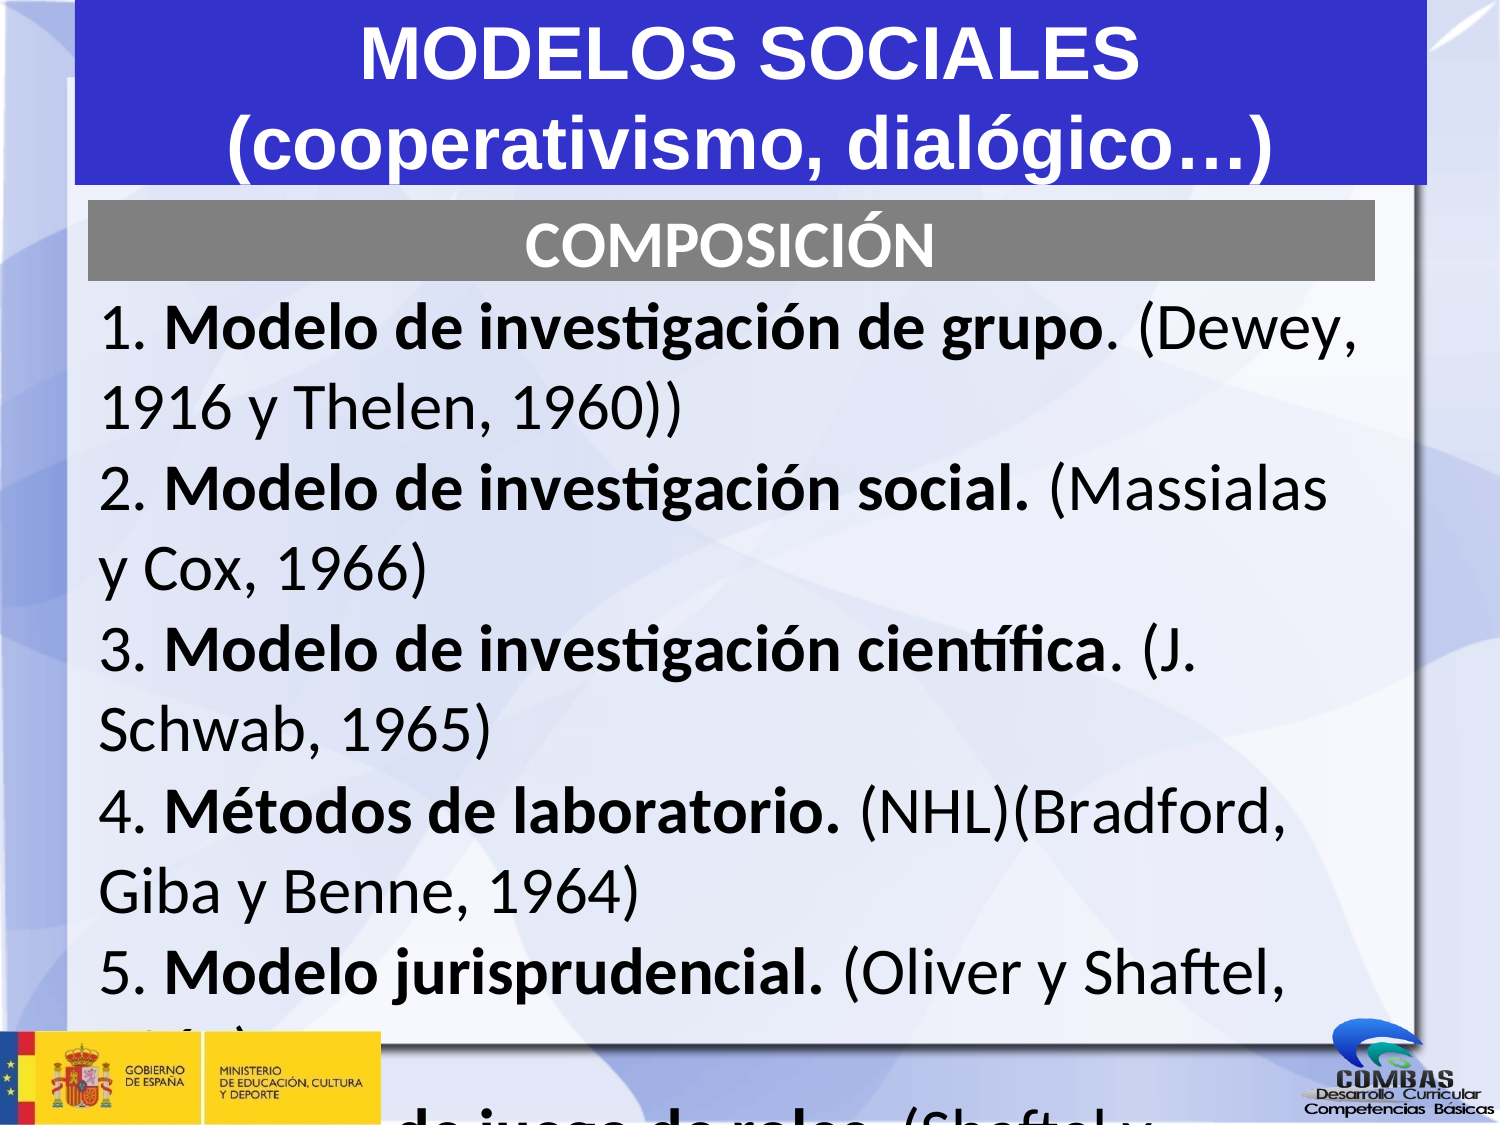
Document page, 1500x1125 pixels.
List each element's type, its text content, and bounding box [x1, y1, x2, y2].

table_cell 5. Modelo jurisprudencial. (Oliver y Shaftel, 1967) [88, 926, 1375, 1088]
table_cell 2. Modelo de investigación social. (Massialas y Cox, 1966) [88, 443, 1375, 604]
table_cell 3. Modelo de investigación científica. (J. Schwab, 1965) [88, 604, 1375, 765]
text_box MODELOS SOCIALES (cooperativismo, dialógico…) [74, 0, 1427, 185]
table_cell 6. Modelo de juego de roles. (Shaftel y Shaftel, 1967) [381, 1088, 1293, 1125]
table_cell 1. Modelo de investigación de grupo. (Dewey, 1916 y Thelen, 1960)) [88, 281, 1375, 443]
table_cell 4. Métodos de laboratorio. (NHL)(Bradford, Giba y Benne, 1964) [88, 765, 1375, 926]
picture [0, 0, 1500, 1125]
table_header COMPOSICIÓN [88, 200, 1375, 281]
